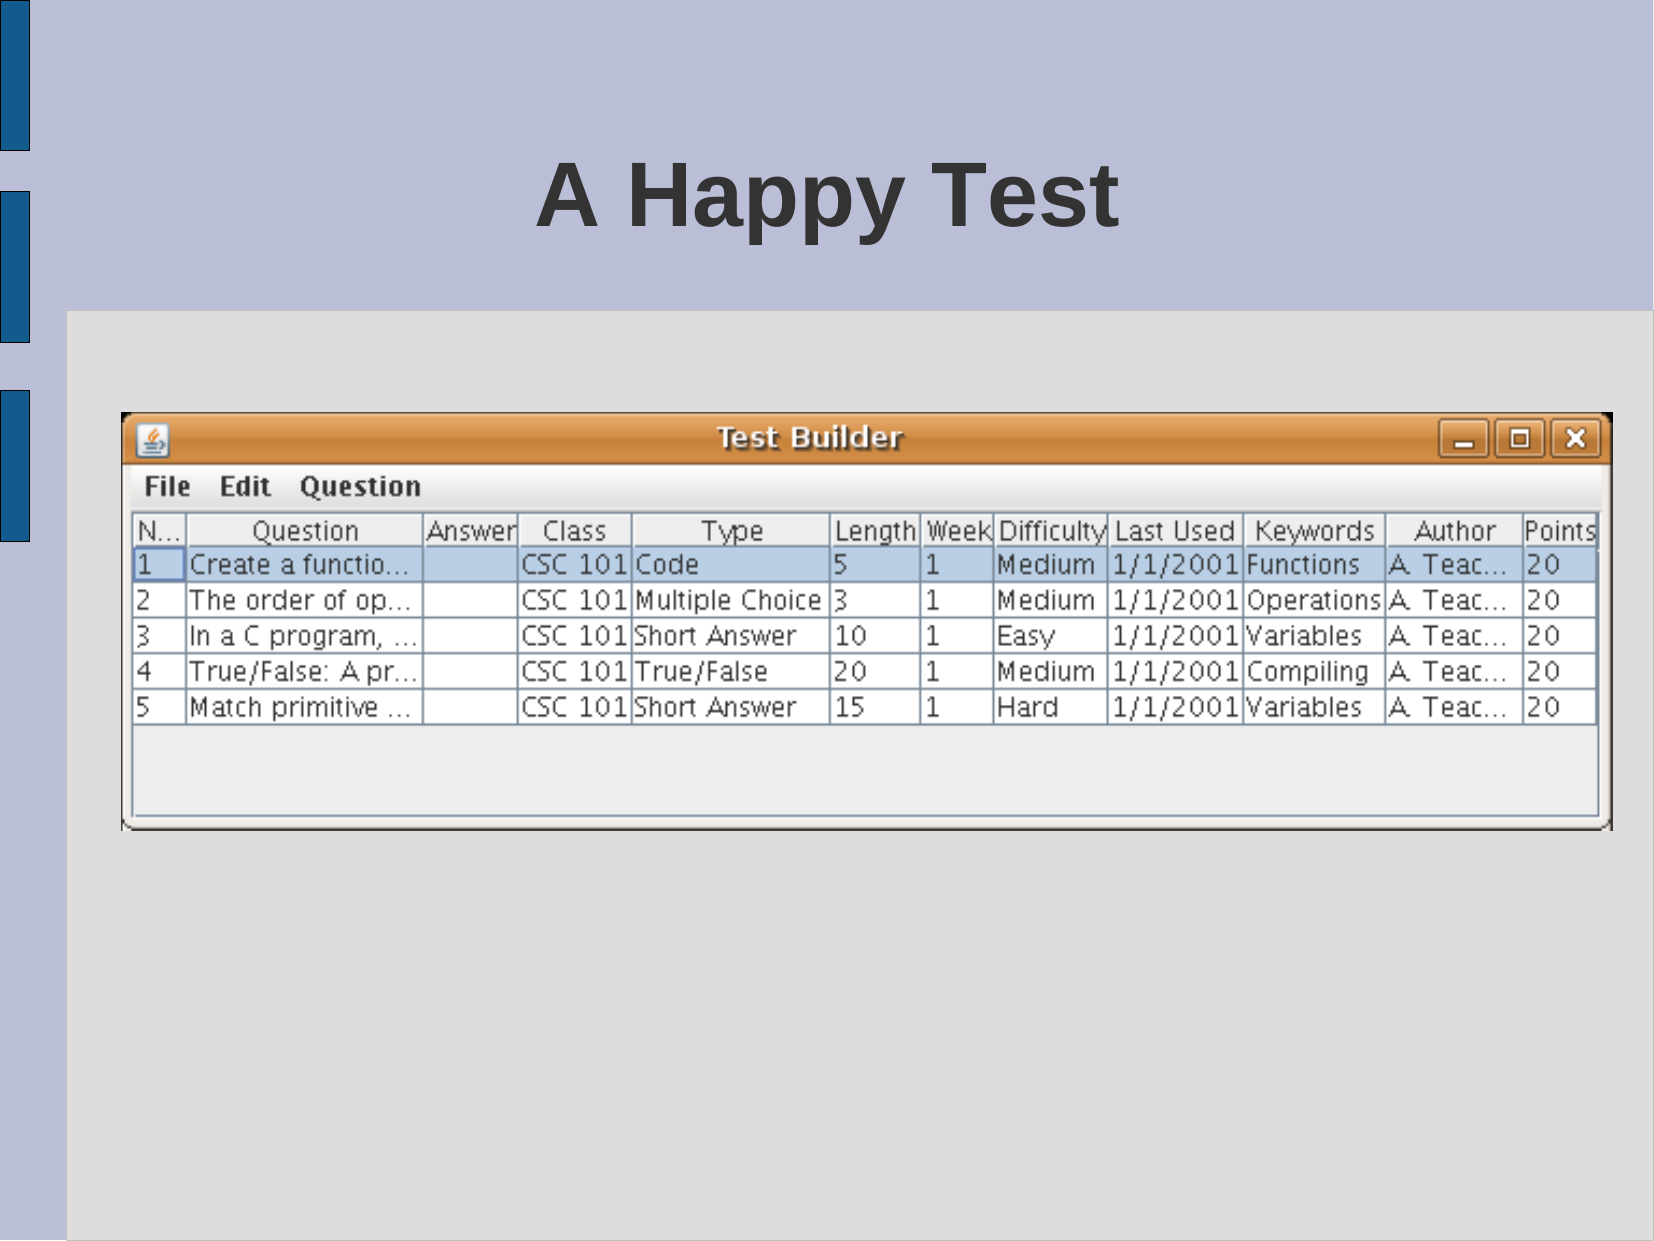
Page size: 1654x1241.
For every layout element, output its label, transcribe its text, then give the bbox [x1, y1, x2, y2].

picture [121, 412, 1613, 831]
title A Happy Test [121, 91, 1534, 299]
